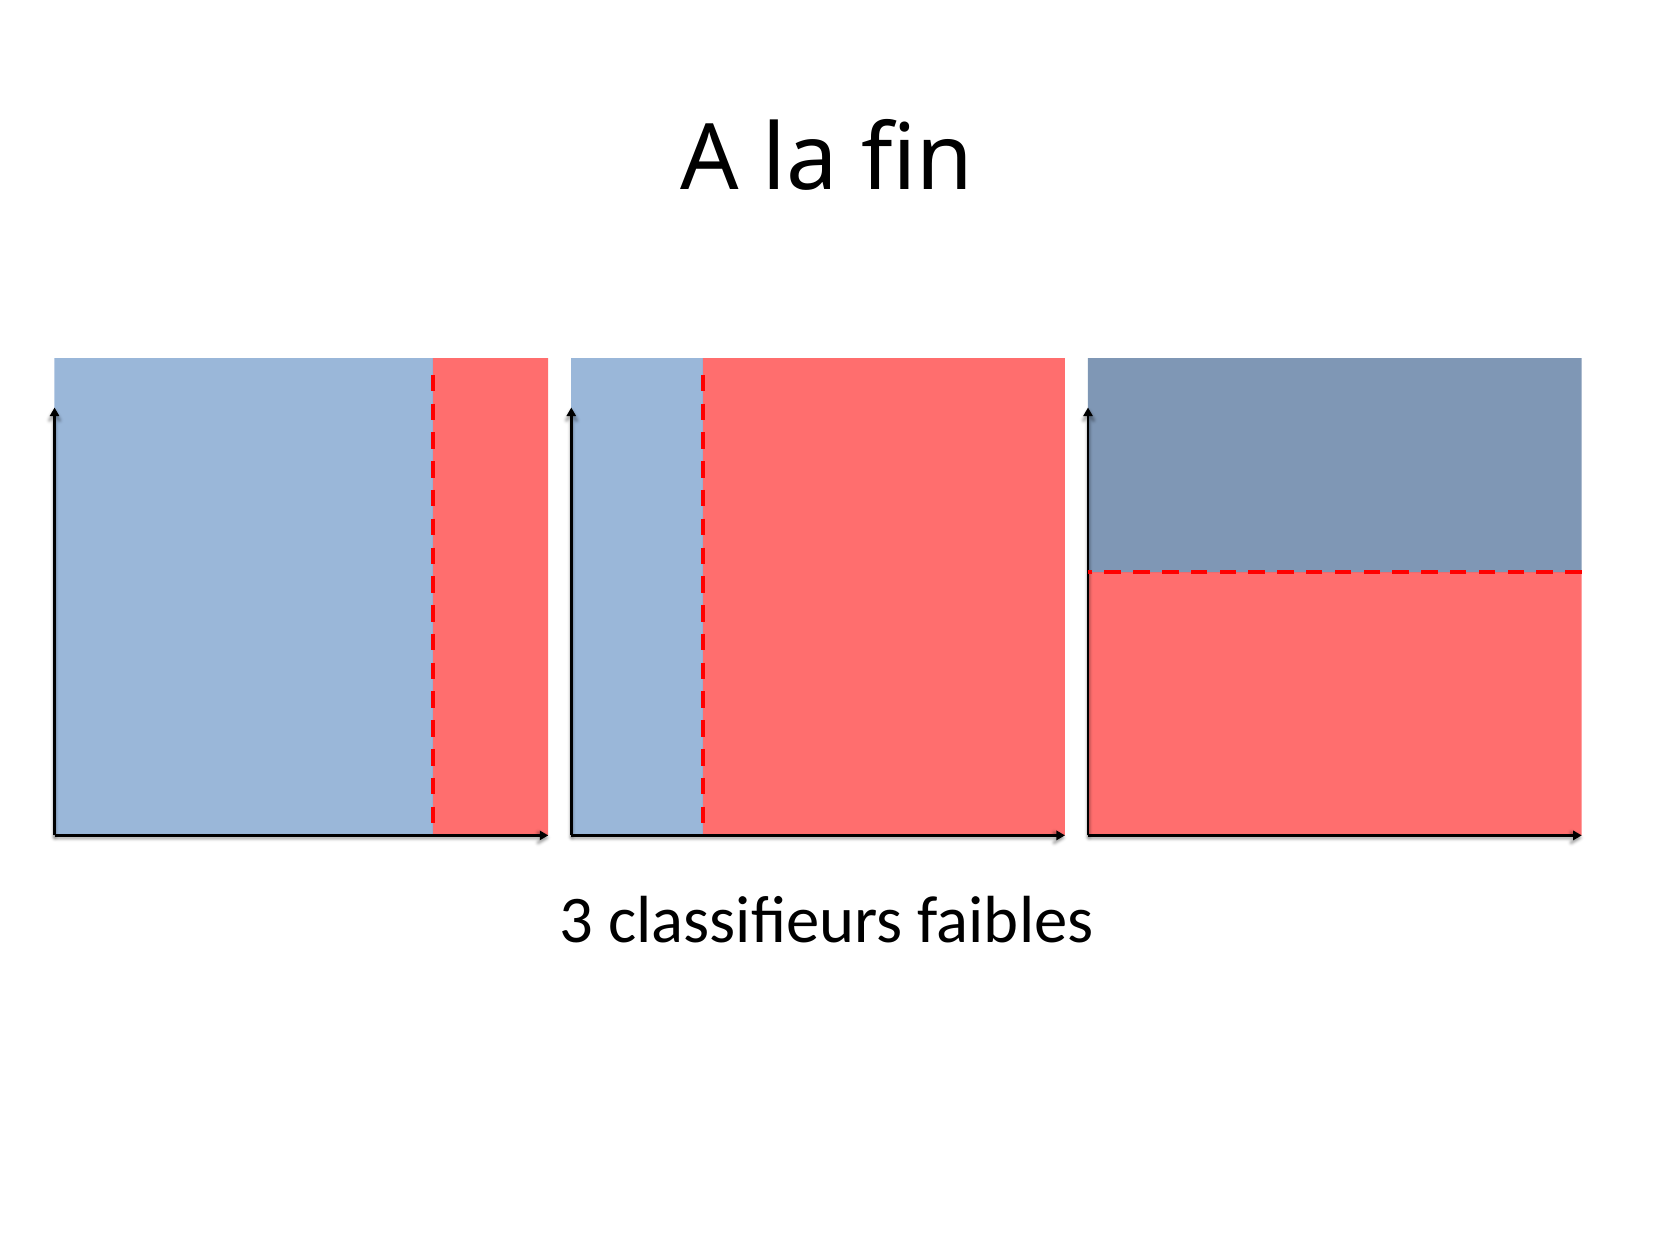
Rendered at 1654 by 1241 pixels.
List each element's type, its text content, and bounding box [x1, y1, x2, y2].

text_box 3 classifieurs faibles [428, 867, 1225, 963]
title A la fin [82, 49, 1571, 257]
picture [37, 358, 1599, 855]
